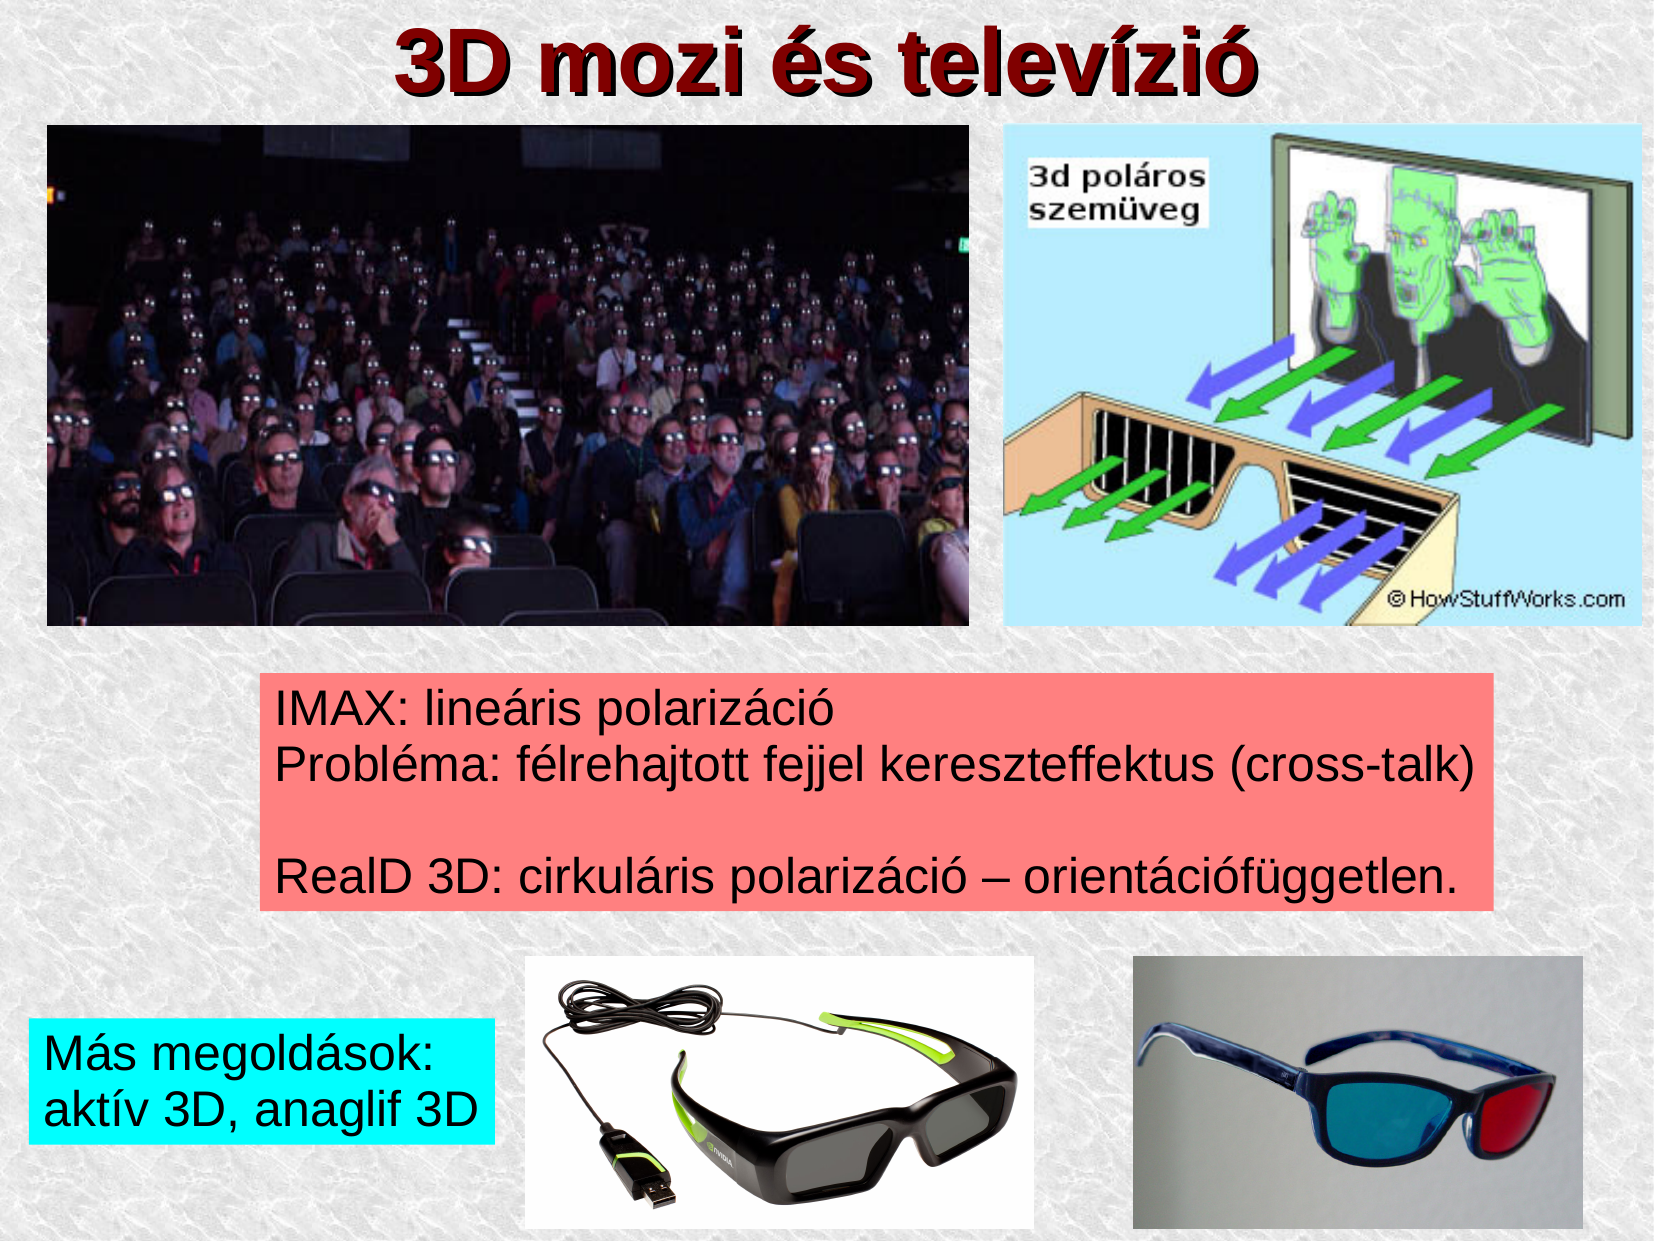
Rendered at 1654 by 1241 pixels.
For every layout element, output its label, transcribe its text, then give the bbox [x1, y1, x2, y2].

text_box IMAX: lineáris polarizáció Probléma: félrehajtott fejjel kereszteffektus (cross-talk) RealD 3D: cirkuláris polarizáció – orientációfüggetlen. [259, 673, 1494, 912]
text_box Más megoldások: aktív 3D, anaglif 3D [28, 1018, 494, 1145]
title 3D mozi és televízió [29, 0, 1625, 131]
picture [0, 0, 1654, 1241]
